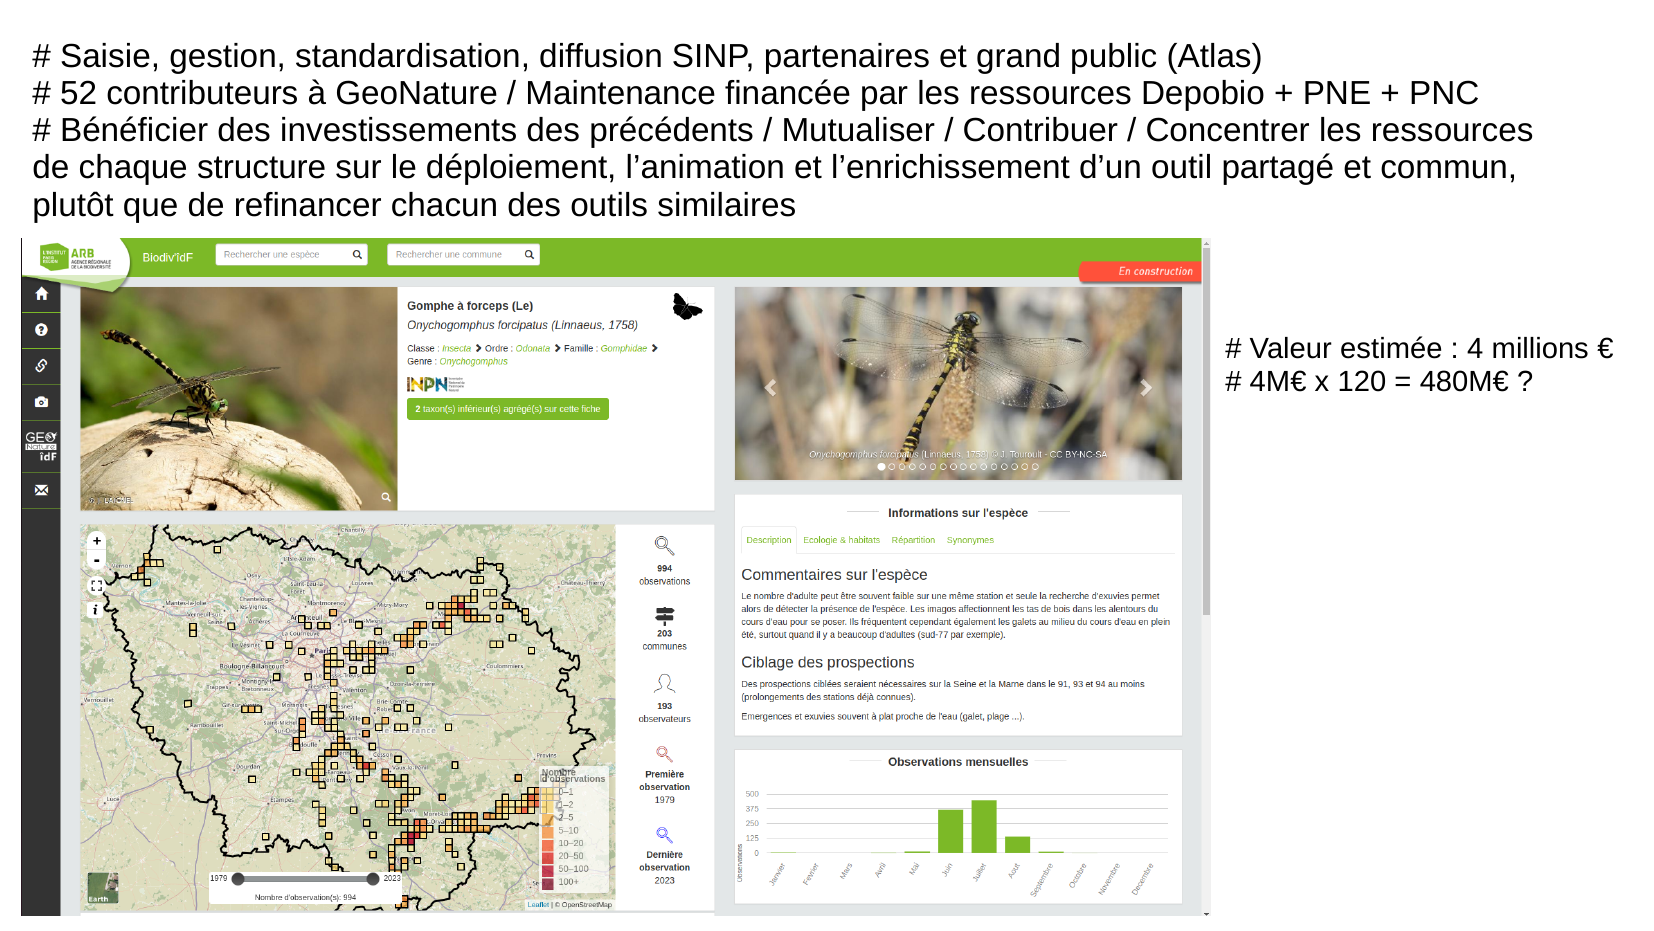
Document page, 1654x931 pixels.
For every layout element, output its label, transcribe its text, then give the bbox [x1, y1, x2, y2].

text_box # Saisie, gestion, standardisation, diffusion SINP, partenaires et grand public (Atlas) # 52 contributeurs à GeoNature / Maintenance financée par les ressources Depobio + PNE + PNC # Bénéficier des investissements des précédents / Mutualiser / Contribuer / Concentrer les ressources de chaque structure sur le déploiement, l’animation et l’enrichissement d’un outil partagé et commun, plutôt que de refinancer chacun des outils similaires [17, 30, 1554, 231]
picture [21, 238, 1211, 916]
text_box # Valeur estimée : 4 millions € # 4M€ x 120 = 480M€ ? [1211, 324, 1654, 414]
